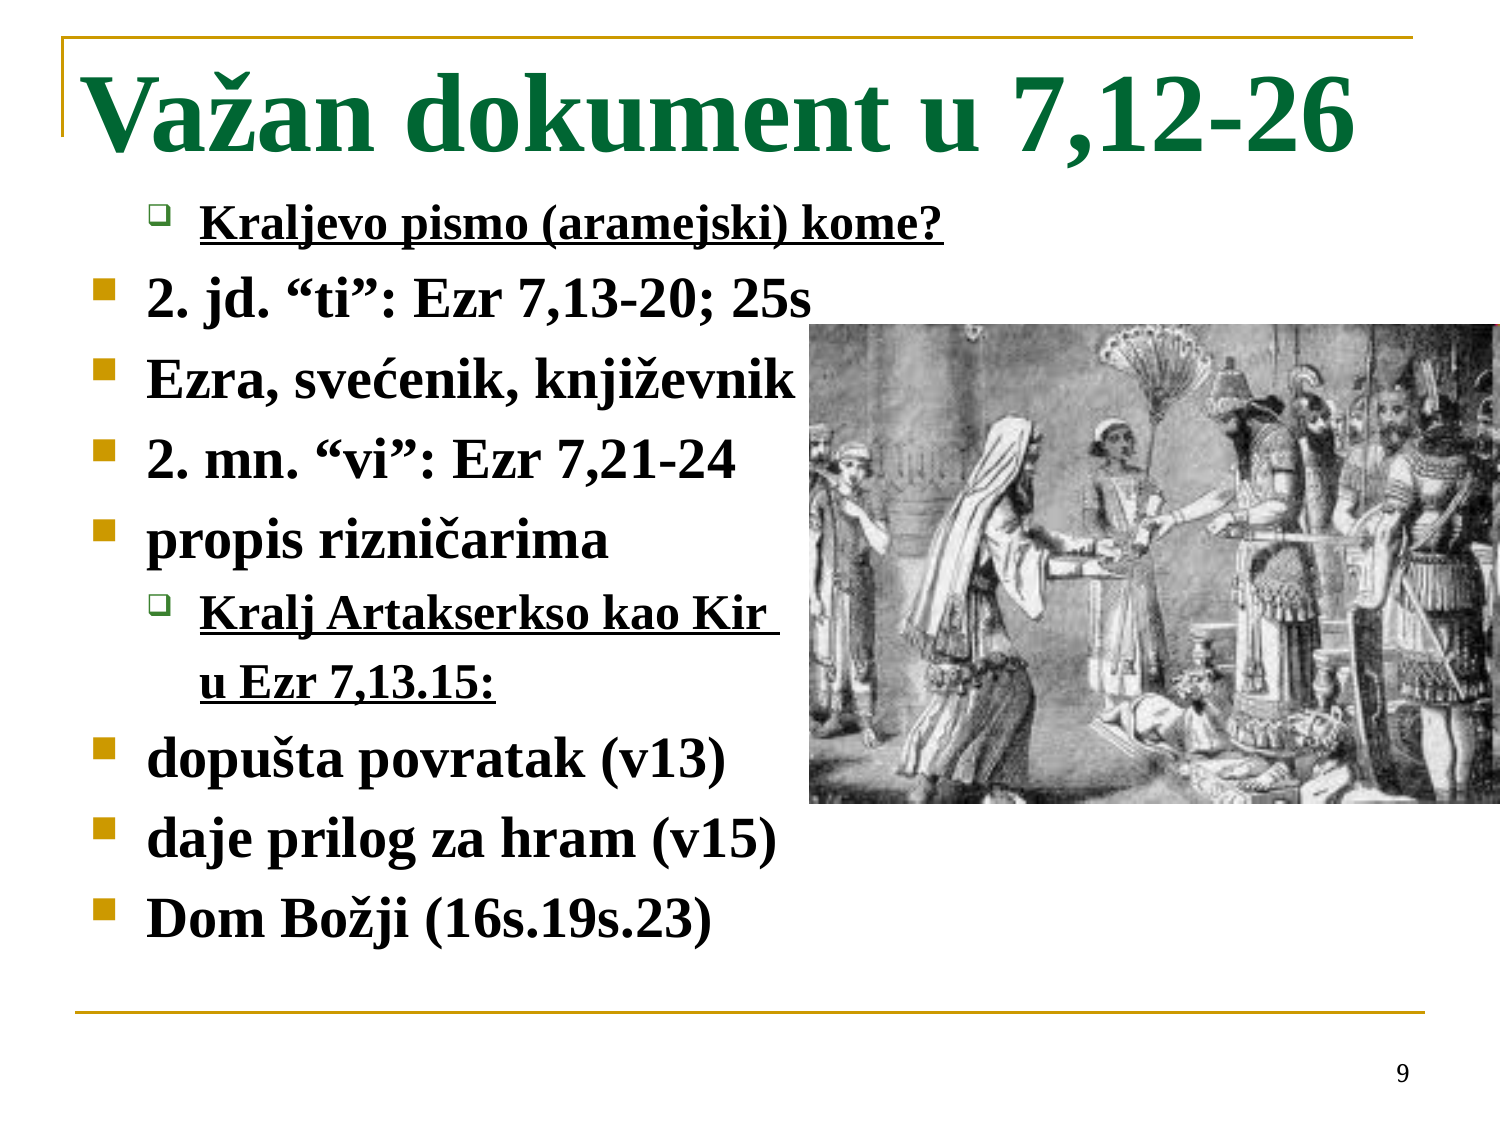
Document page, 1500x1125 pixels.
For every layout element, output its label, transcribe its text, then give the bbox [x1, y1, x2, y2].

picture [809, 324, 1500, 804]
list Kraljevo pismo (aramejski) kome? 2. jd. “ti”: Ezr 7,13-20; 25s Ezra, svećenik, književnik 2. mn. “vi”: Ezr 7,21-24 propis rizničarima Kralj Artakserkso kao Kir u Ezr 7,13.15: dopušta povratak (v13) daje prilog za hram (v15) Dom Božji (16s.19s.23) [74, 172, 1294, 1006]
title Važan dokument u 7,12-26 [64, 31, 1415, 218]
text_box <number> [1074, 1024, 1426, 1100]
